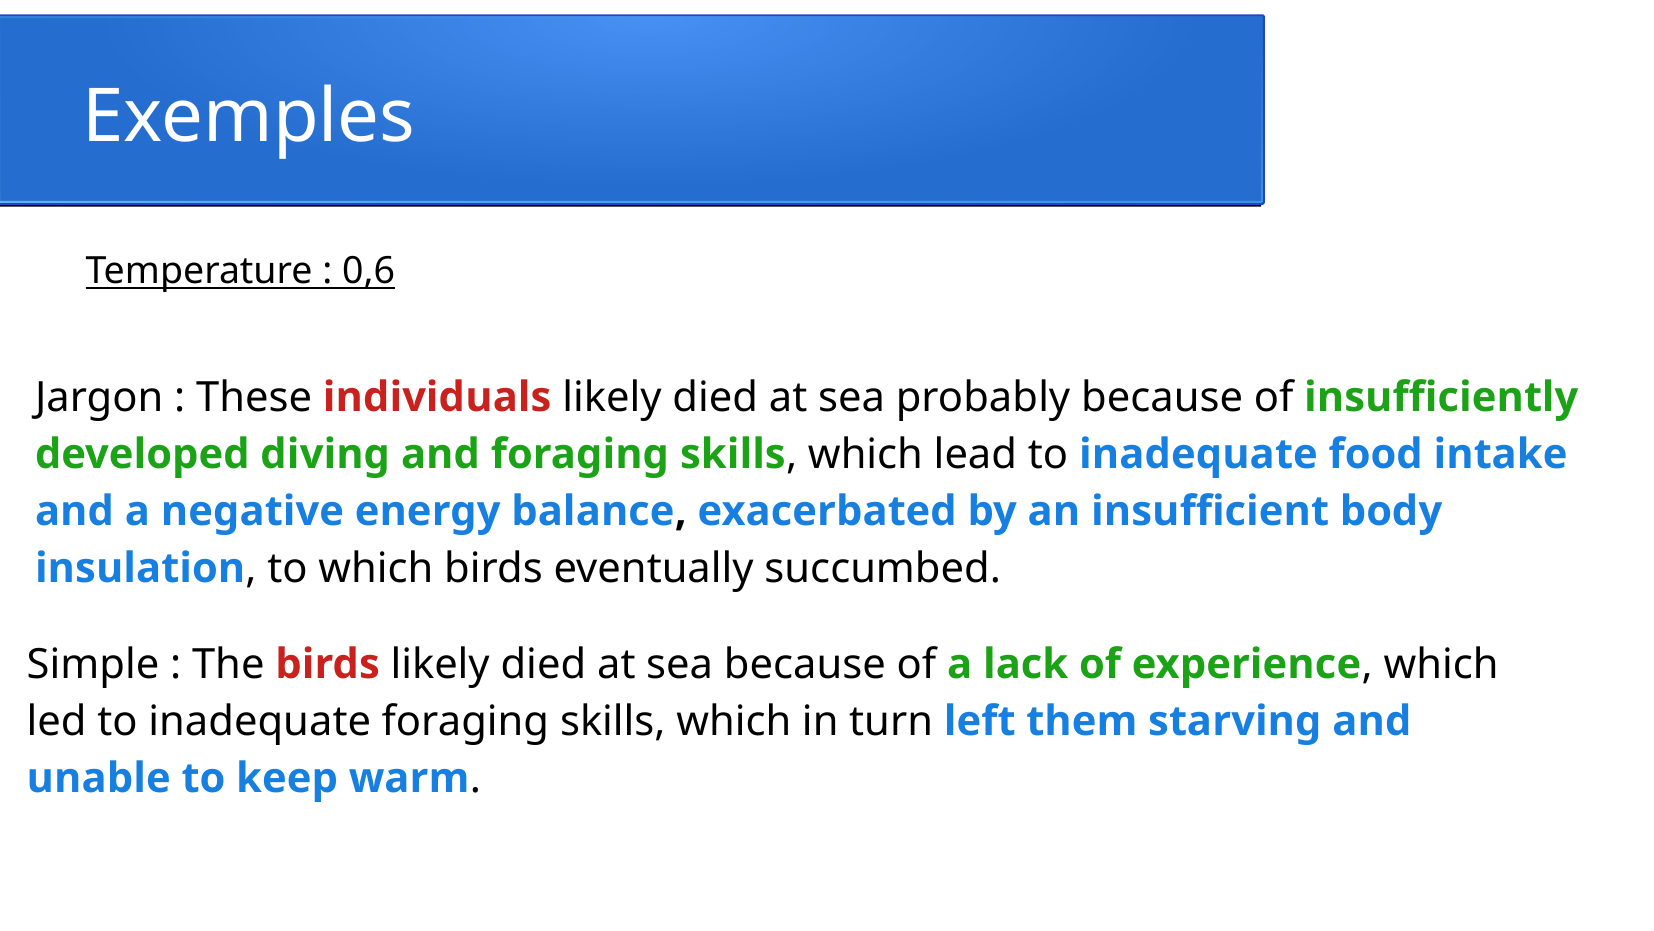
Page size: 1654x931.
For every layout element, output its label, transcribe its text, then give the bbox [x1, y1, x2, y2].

text_box Jargon : These individuals likely died at sea probably because of insufficiently developed diving and foraging skills, which lead to inadequate food intake and a negative energy balance, exacerbated by an insufficient body insulation, to which birds eventually succumbed. [20, 359, 1654, 532]
title Exemples [82, 35, 1235, 189]
text_box Simple : The birds likely died at sea because of a lack of experience, which led to inadequate foraging skills, which in turn left them starving and unable to keep warm. [11, 625, 1536, 809]
text_box Temperature : 0,6 [70, 236, 1406, 299]
